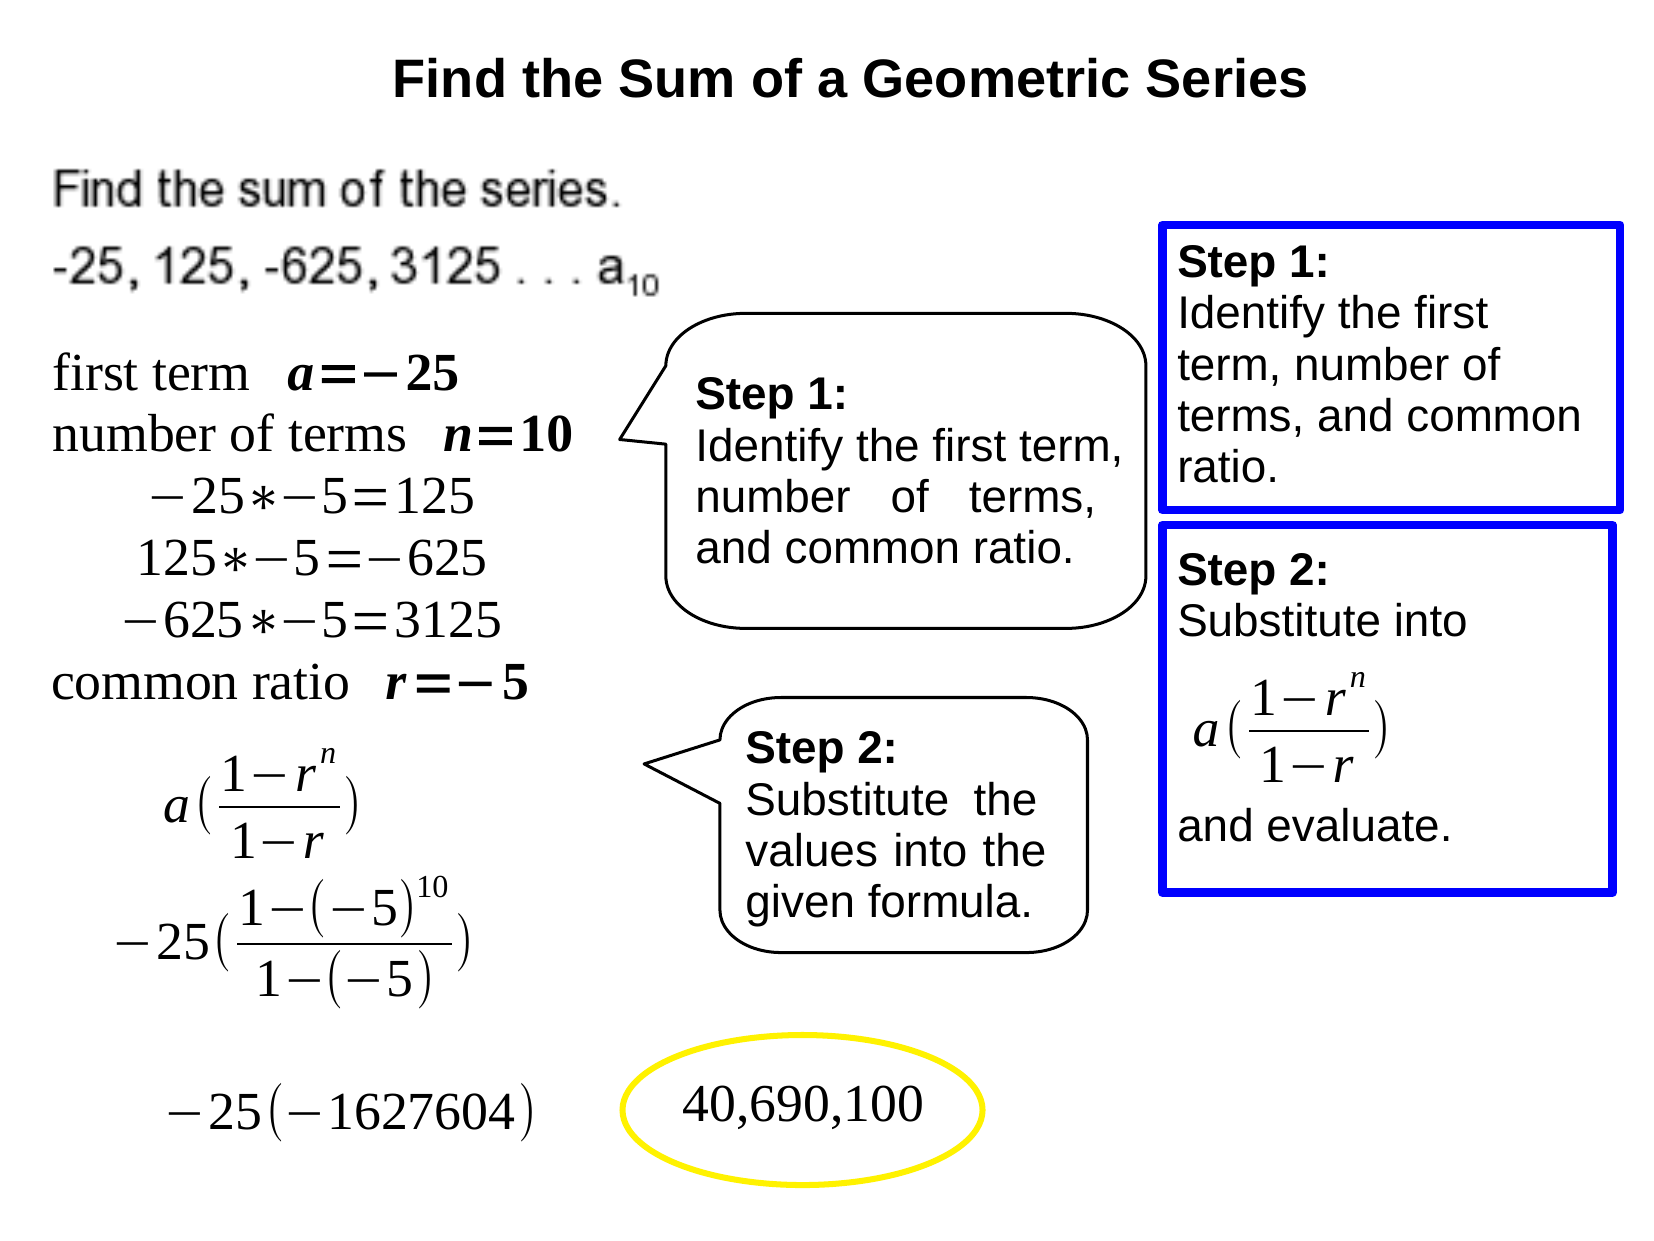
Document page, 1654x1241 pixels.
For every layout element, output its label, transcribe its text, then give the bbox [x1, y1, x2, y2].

chart [675, 1073, 931, 1133]
picture [52, 146, 880, 301]
chart [1185, 660, 1398, 794]
text_box Find the Sum of a Geometric Series [135, 41, 1568, 238]
text_box Step 1: Identify the first term, number of terms, and common ratio. Step 2: Substitute into and evaluate. [1167, 529, 1608, 888]
chart [157, 1080, 543, 1145]
text_box Step 1: Identify the first term, number of terms, and common ratio. Step 2: Substitute into and evaluate. [1167, 229, 1616, 506]
text_box Step 2: Substitute the values into the given formula. [644, 697, 1088, 953]
text_box Step 1: Identify the first term, number of terms, and common ratio. Step 2: Substitute into and evaluate. [1162, 514, 1621, 1221]
text_box Step 1: Identify the first term, number of terms, and common ratio. [619, 313, 1146, 629]
chart [45, 342, 581, 1013]
